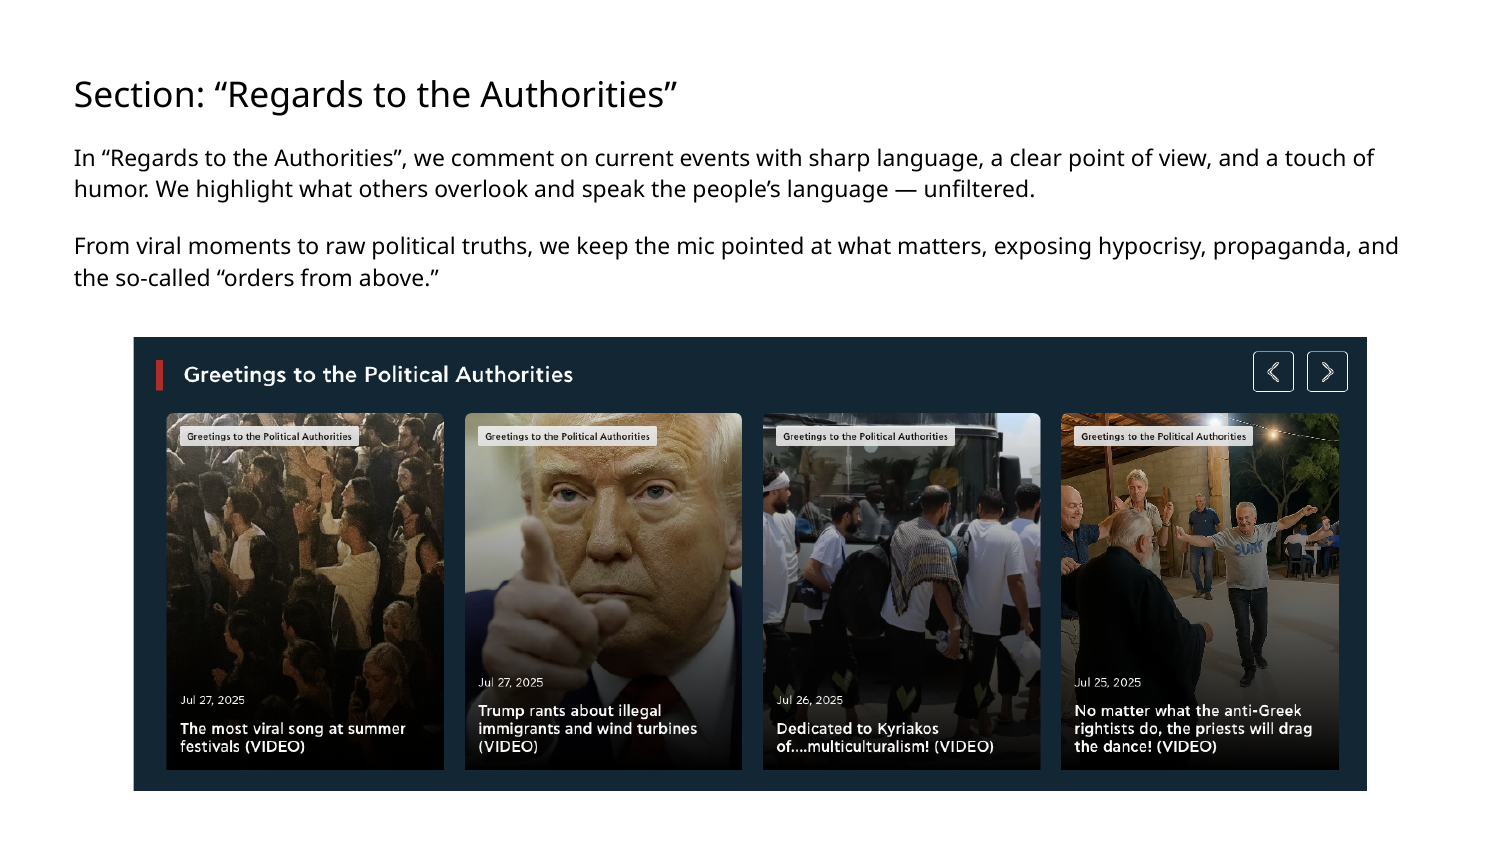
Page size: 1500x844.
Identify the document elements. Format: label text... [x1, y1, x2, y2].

picture [133, 337, 1367, 791]
text_box Section: “Regards to the Authorities” In “Regards to the Authorities”, we comment on current events with sharp language, a clear point of view, and a touch of humor. We highlight what others overlook and speak the people’s language — unfiltered. From viral moments to raw political truths, we keep the mic pointed at what matters, exposing hypocrisy, propaganda, and the so-called “orders from above.” [58, 50, 1442, 306]
